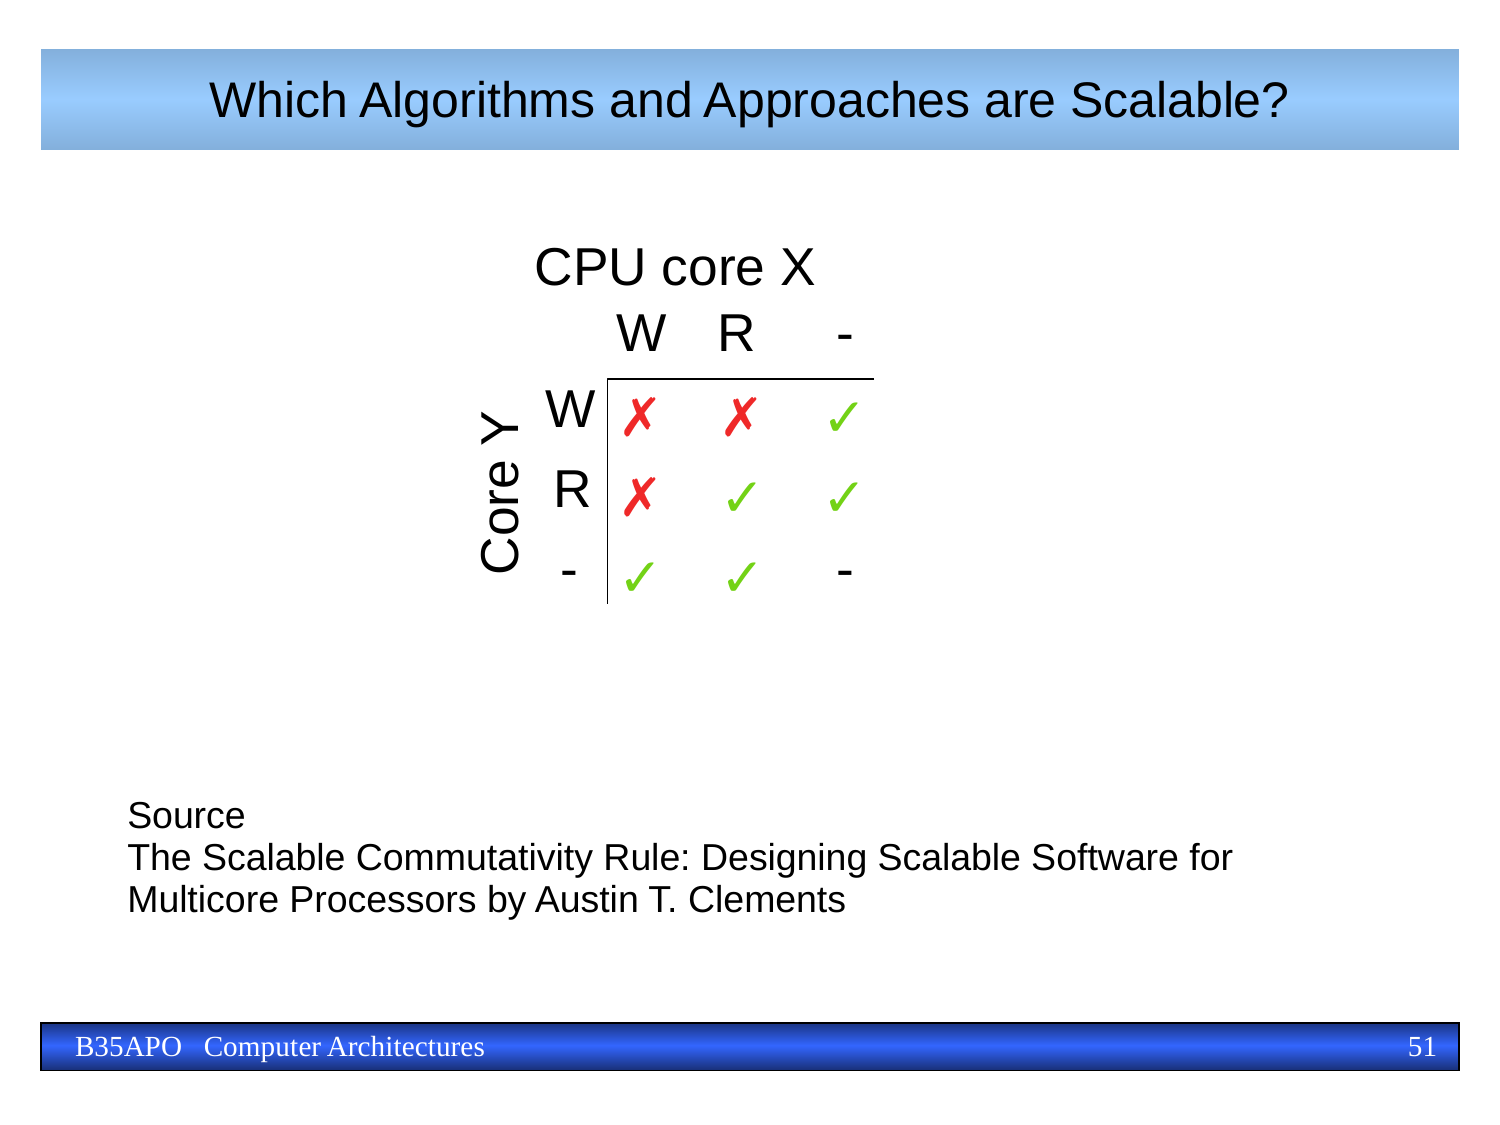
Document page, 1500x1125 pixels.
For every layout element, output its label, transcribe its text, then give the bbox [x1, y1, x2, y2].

text_box ✗ [719, 386, 774, 449]
text_box ✓ [720, 466, 766, 529]
text_box Source The Scalable Commutativity Rule: Designing Scalable Software for Multicore Processors by Austin T. Clements [112, 787, 1338, 929]
text_box ✓ [618, 546, 664, 609]
text_box - [836, 303, 854, 363]
text_box R [553, 459, 593, 519]
text_box ✓ [822, 386, 868, 449]
text_box - [560, 539, 579, 599]
text_box R [717, 303, 786, 363]
text_box CPU core X [534, 236, 949, 297]
text_box ✗ [618, 386, 673, 449]
text_box ✓ [720, 546, 766, 609]
text_box ✗ [618, 466, 664, 529]
text_box - [836, 539, 855, 599]
title Which Algorithms and Approaches are Scalable? [41, 49, 1459, 150]
text_box ✓ [822, 466, 868, 529]
text_box W [616, 303, 686, 363]
text_box W [545, 379, 597, 439]
text_box Core Y [470, 410, 531, 576]
